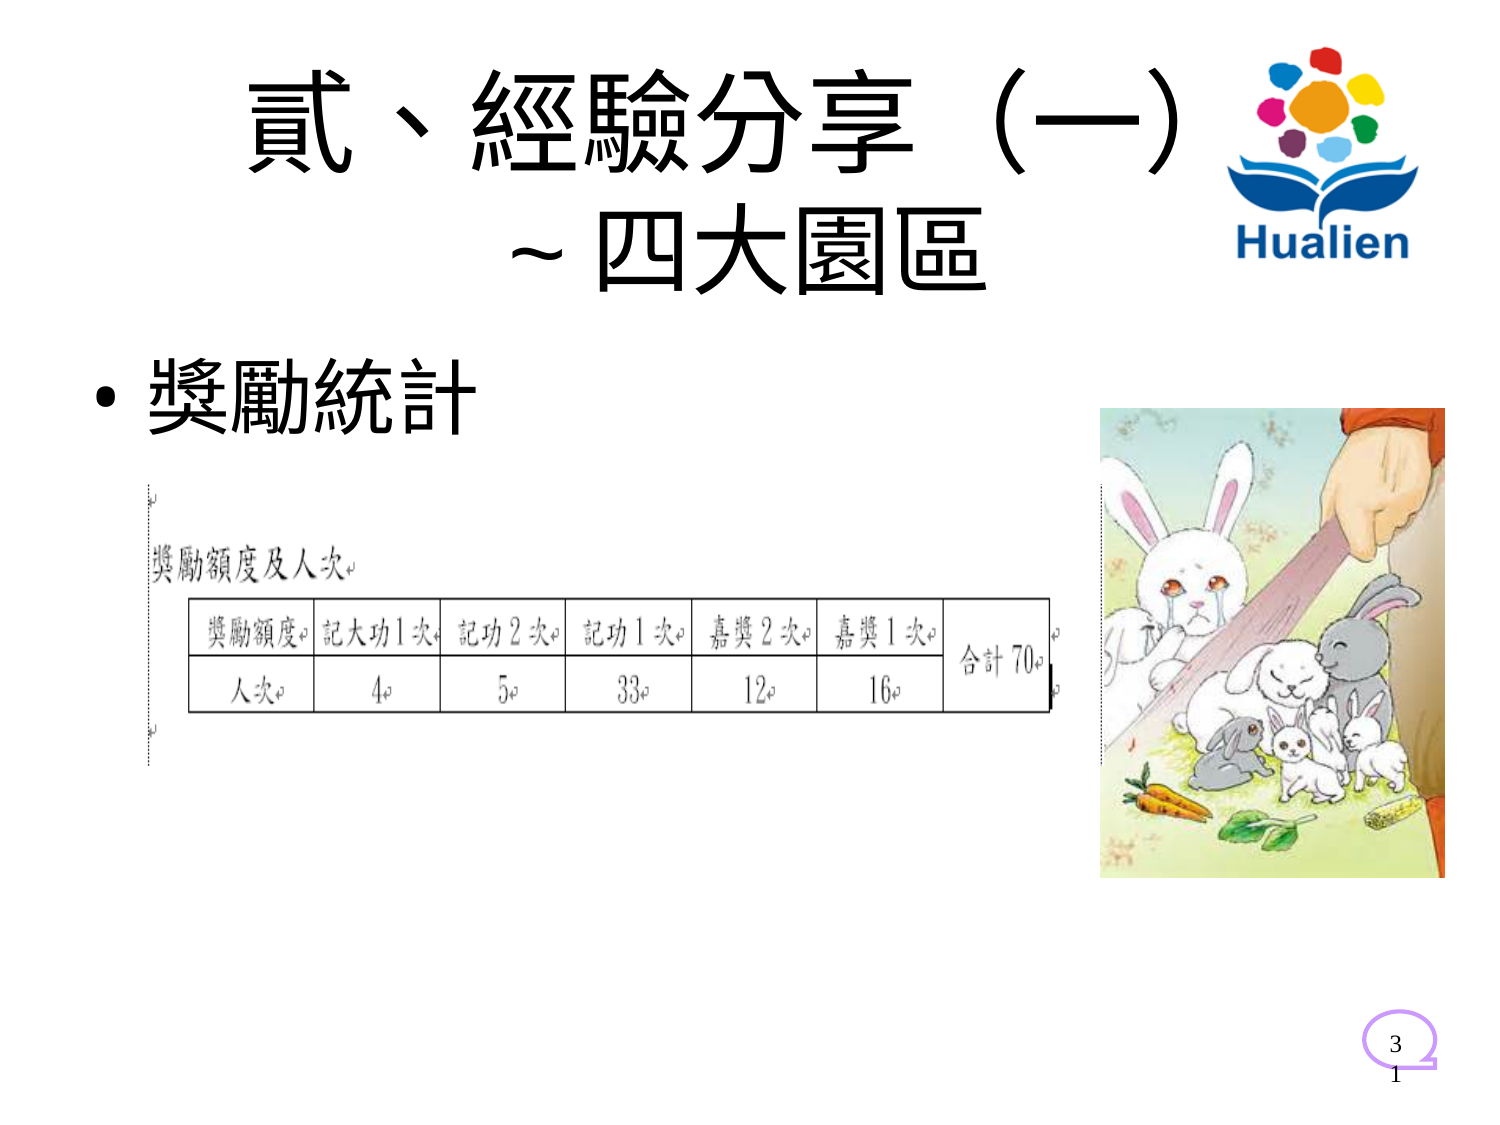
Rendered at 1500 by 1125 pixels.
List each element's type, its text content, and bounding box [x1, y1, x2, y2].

list 獎勵統計 [75, 338, 1426, 1005]
text_box 31 [1364, 1011, 1436, 1068]
title 貳、經驗分享（一） ~四大園區 [75, 45, 1426, 315]
picture [135, 408, 1445, 878]
